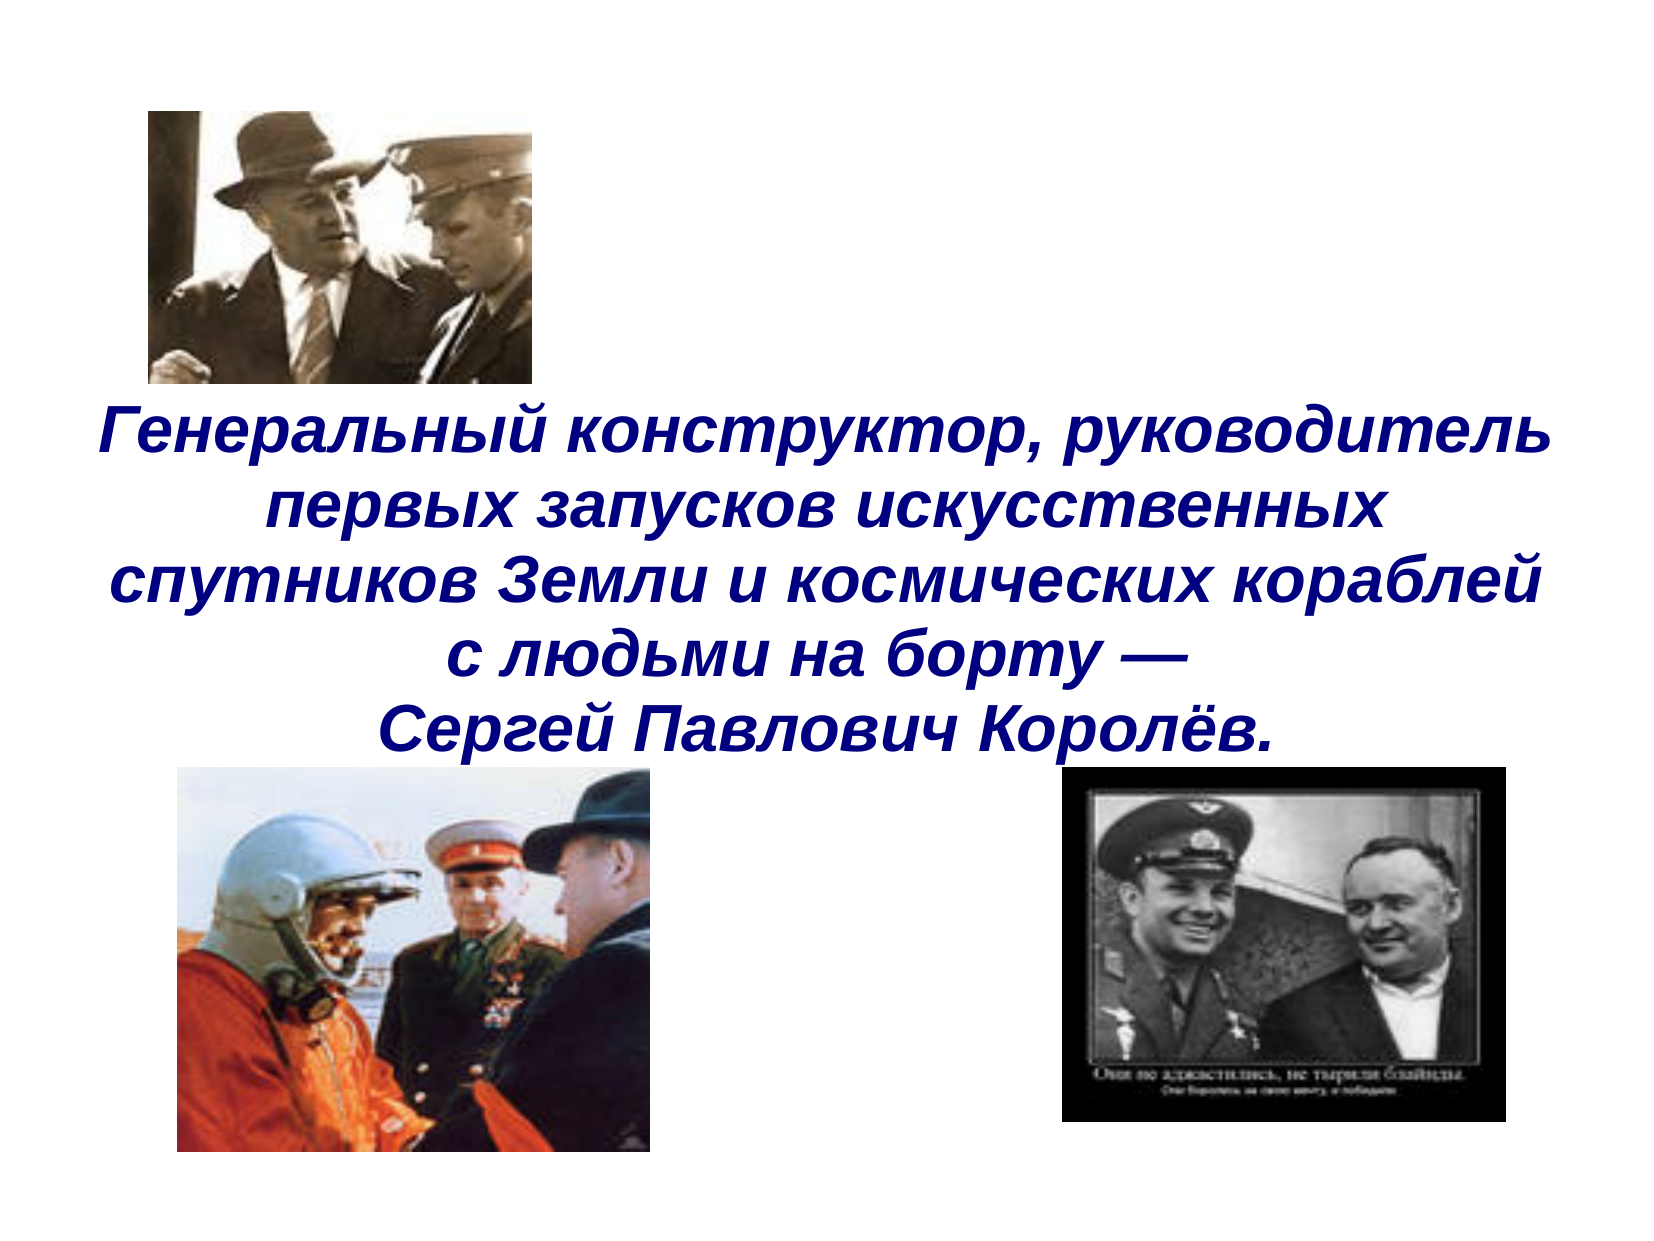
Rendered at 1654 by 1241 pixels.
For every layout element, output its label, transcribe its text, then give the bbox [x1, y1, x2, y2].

picture [177, 767, 650, 1152]
picture [1062, 767, 1506, 1123]
subtitle Генеральный конструктор, руководитель первых запусков искусственных спутников Земли и космических кораблей с людьми на борту — Сергей Павлович Королёв. [82, 56, 1571, 1102]
picture [148, 111, 532, 384]
